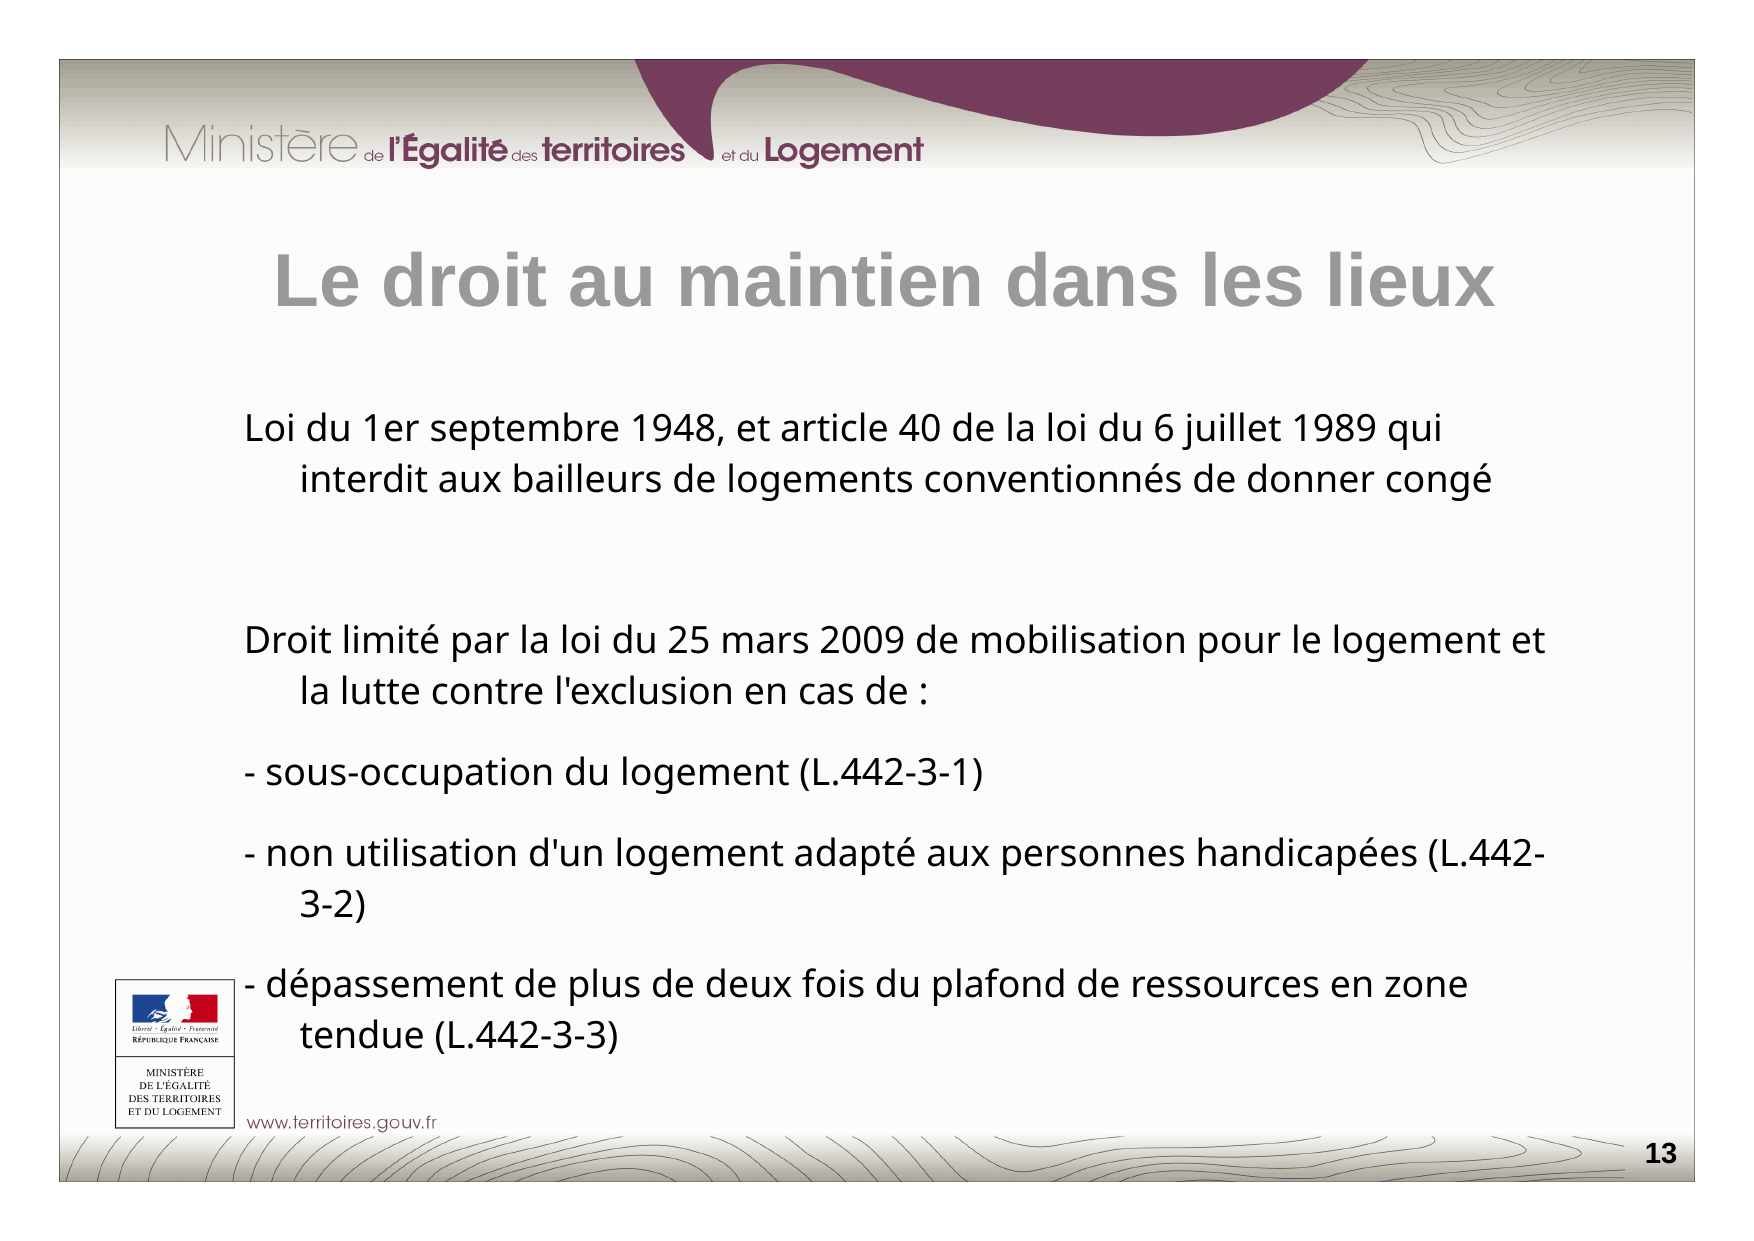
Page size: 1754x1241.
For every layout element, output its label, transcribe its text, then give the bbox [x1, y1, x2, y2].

picture [59, 59, 1695, 1182]
list Loi du 1er septembre 1948, et article 40 de la loi du 6 juillet 1989 qui interdit aux bailleurs de logements conventionnés de donner congé Droit limité par la loi du 25 mars 2009 de mobilisation pour le logement et la lutte contre l'exclusion en cas de : - sous-occupation du logement (L.442-3-1) - non utilisation d'un logement adapté aux personnes handicapées (L.442-3-2) - dépassement de plus de deux fois du plafond de ressources en zone tendue (L.442-3-3) [243, 401, 1559, 1053]
title Le droit au maintien dans les lieux [149, 186, 1622, 374]
